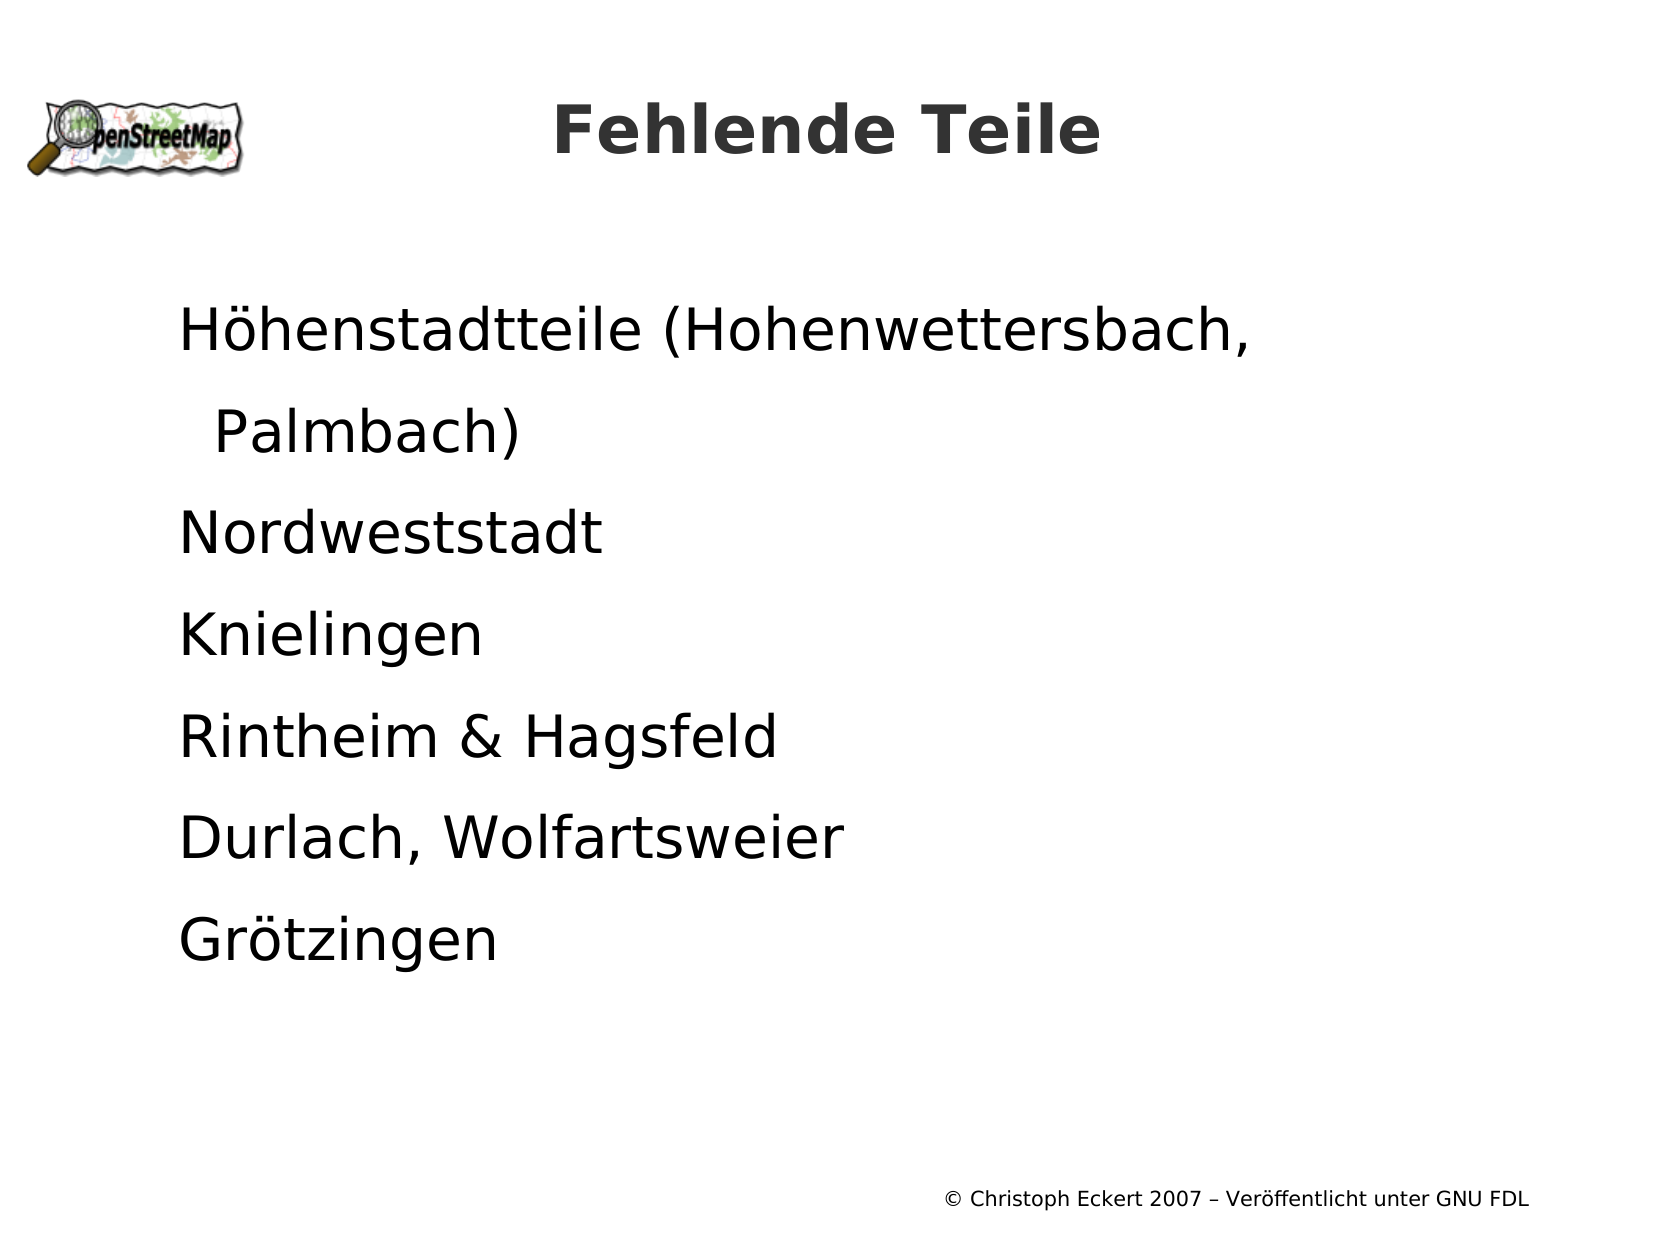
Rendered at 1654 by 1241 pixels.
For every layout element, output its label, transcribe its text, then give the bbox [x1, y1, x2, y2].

title Fehlende Teile [121, 91, 1534, 299]
text_box Höhenstadtteile (Hohenwettersbach, Palmbach) Nordweststadt Knielingen Rintheim & Hagsfeld Durlach, Wolfartsweier Grötzingen [178, 279, 1570, 958]
picture [26, 98, 121, 177]
